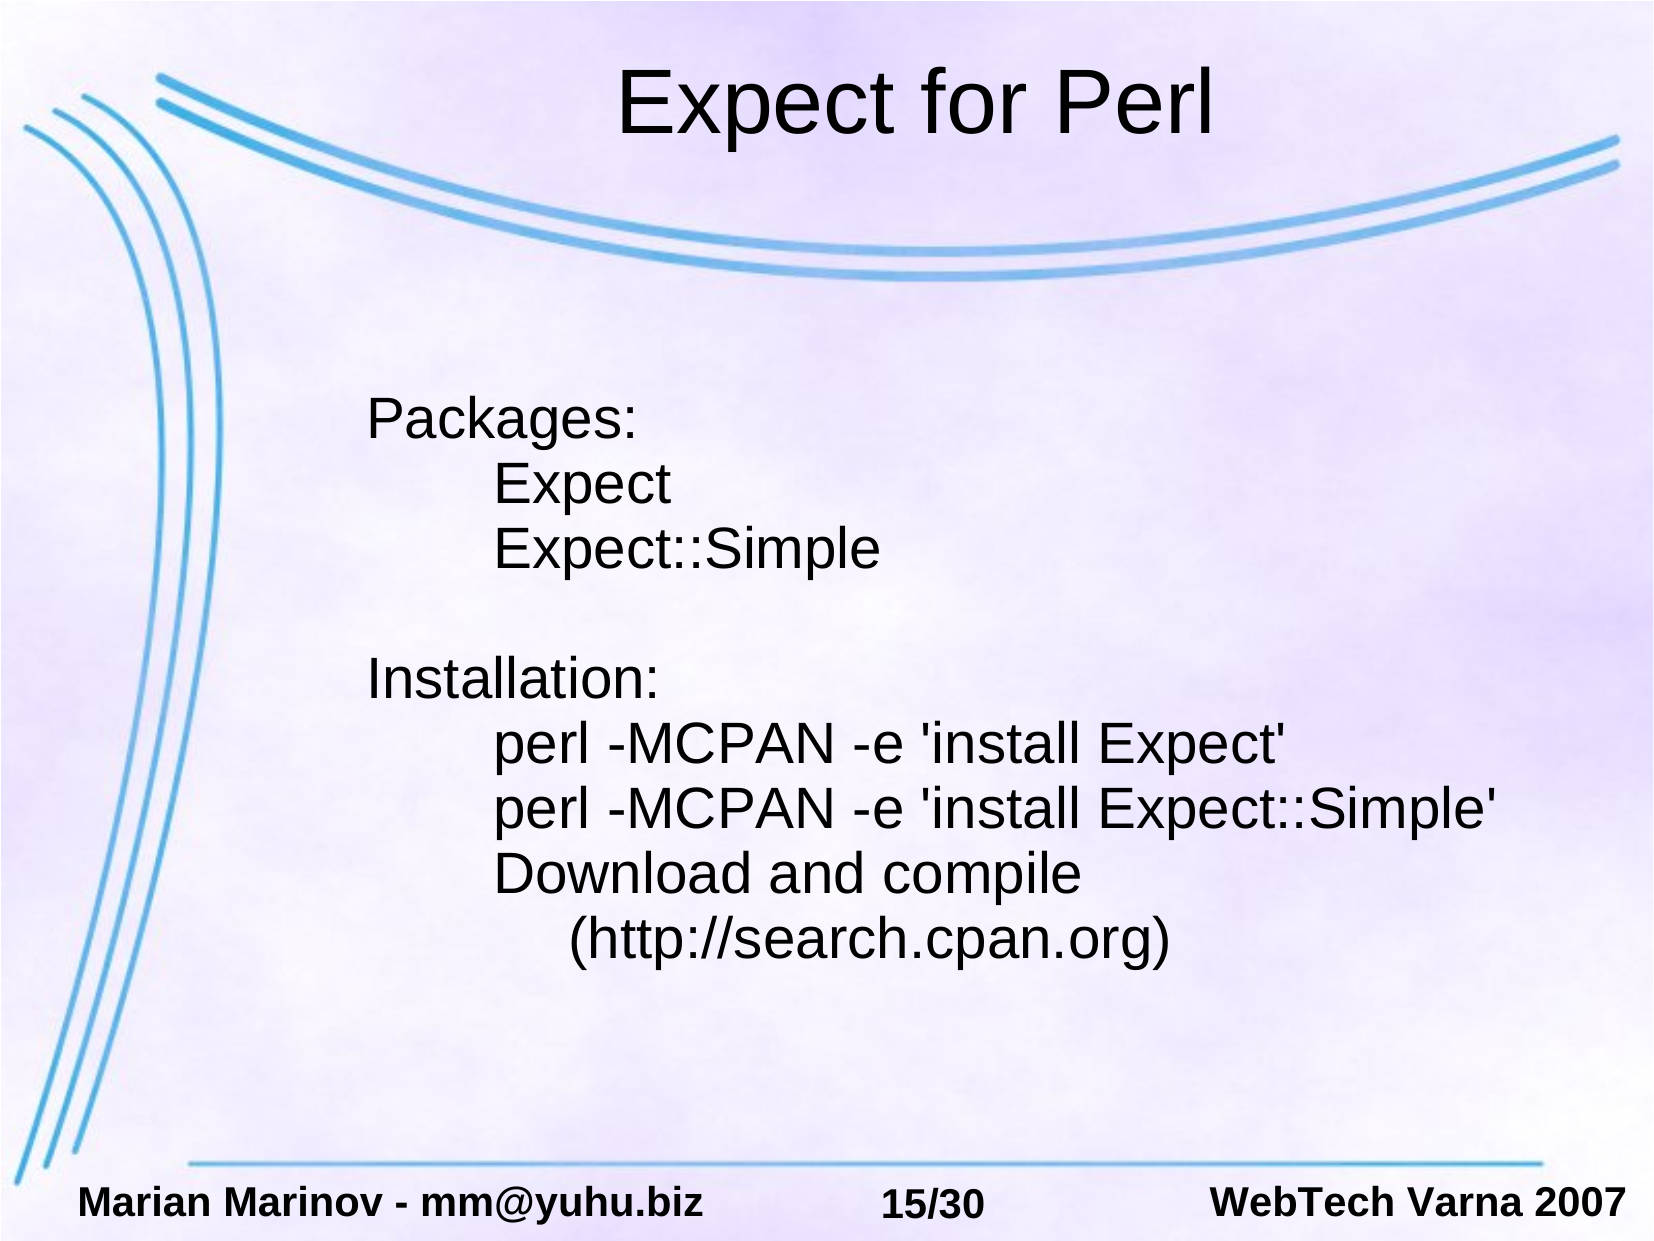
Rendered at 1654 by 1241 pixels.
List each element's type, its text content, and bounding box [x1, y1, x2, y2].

title Expect for Perl [82, 49, 1571, 257]
subtitle Packages: Expect Expect::Simple Installation: perl -MCPAN -e 'install Expect' perl -MCPAN -e 'install Expect::Simple' Download and compile (http://search.cpan.org) [82, 302, 1654, 1121]
picture [1, 1, 1654, 1241]
text_box WebTech Varna 2007 [1194, 1171, 1643, 1233]
text_box Marian Marinov - mm@yuhu.biz [62, 1171, 720, 1233]
text_box 15/30 [866, 1172, 1001, 1235]
